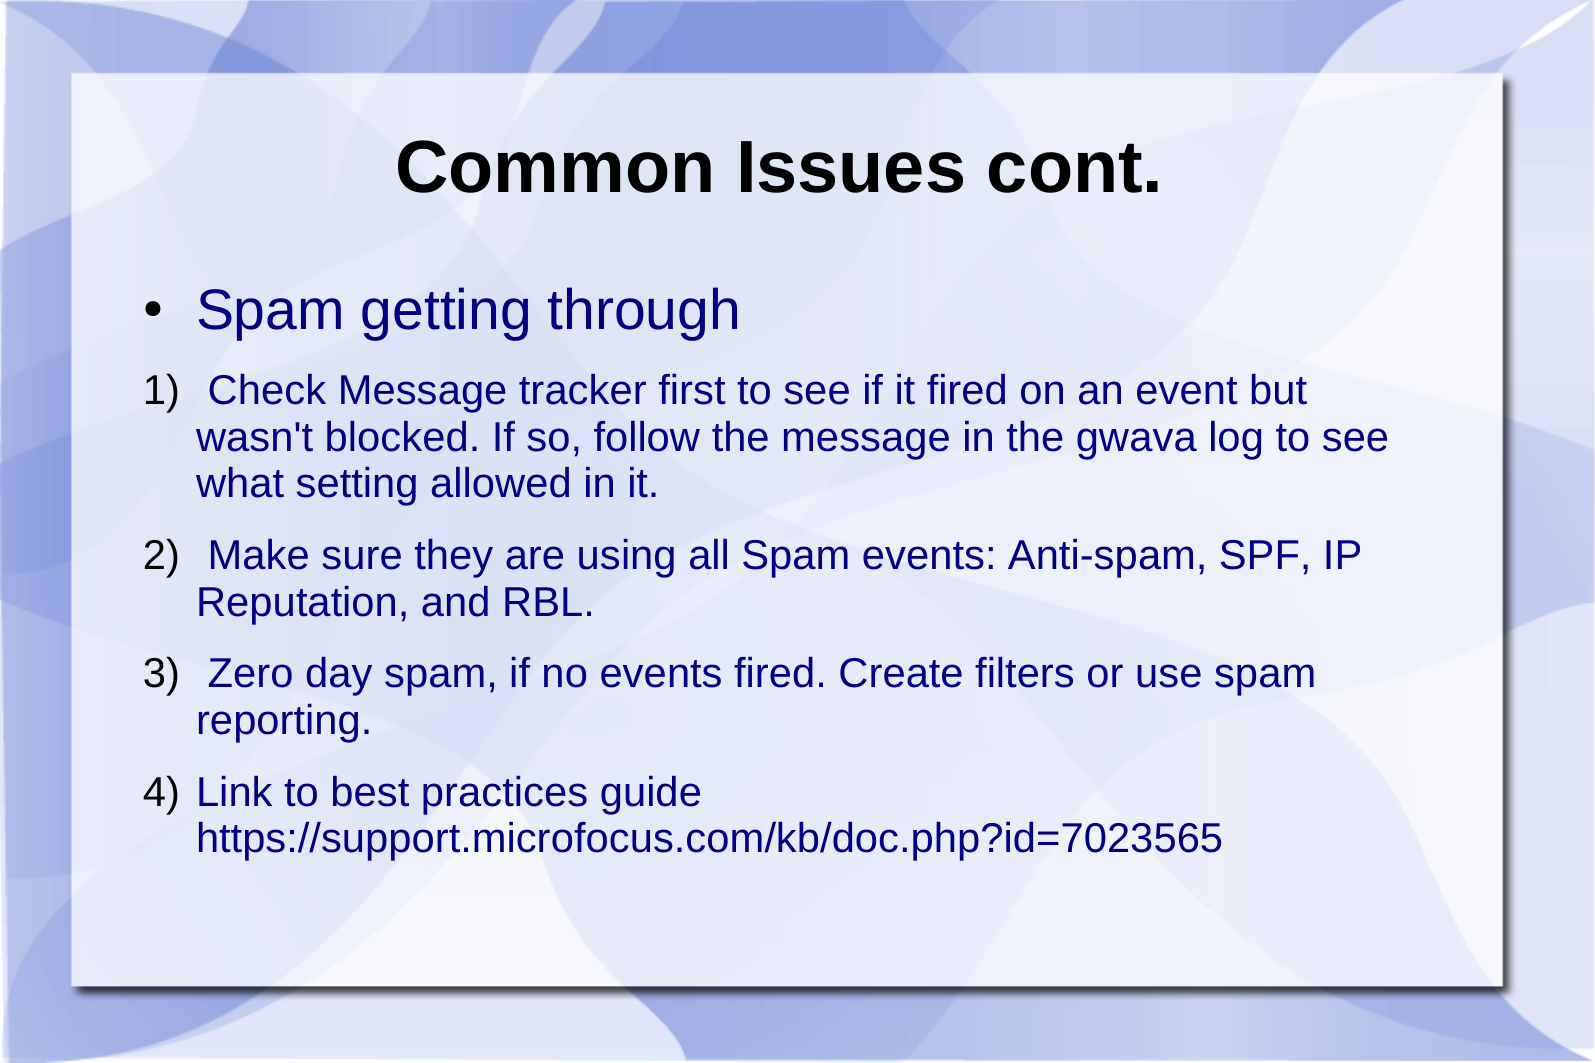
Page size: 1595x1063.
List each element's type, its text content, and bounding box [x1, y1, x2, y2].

list Spam getting through Check Message tracker first to see if it fired on an event but wasn't blocked. If so, follow the message in the gwava log to see what setting allowed in it. Make sure they are using all Spam events: Anti-spam, SPF, IP Reputation, and RBL. Zero day spam, if no events fired. Create filters or use spam reporting. Link to best practices guide https://support.microfocus.com/kb/doc.php?id=7023565 [125, 278, 1436, 864]
title Common Issues cont. [79, 77, 1481, 256]
picture [0, 0, 1595, 1063]
